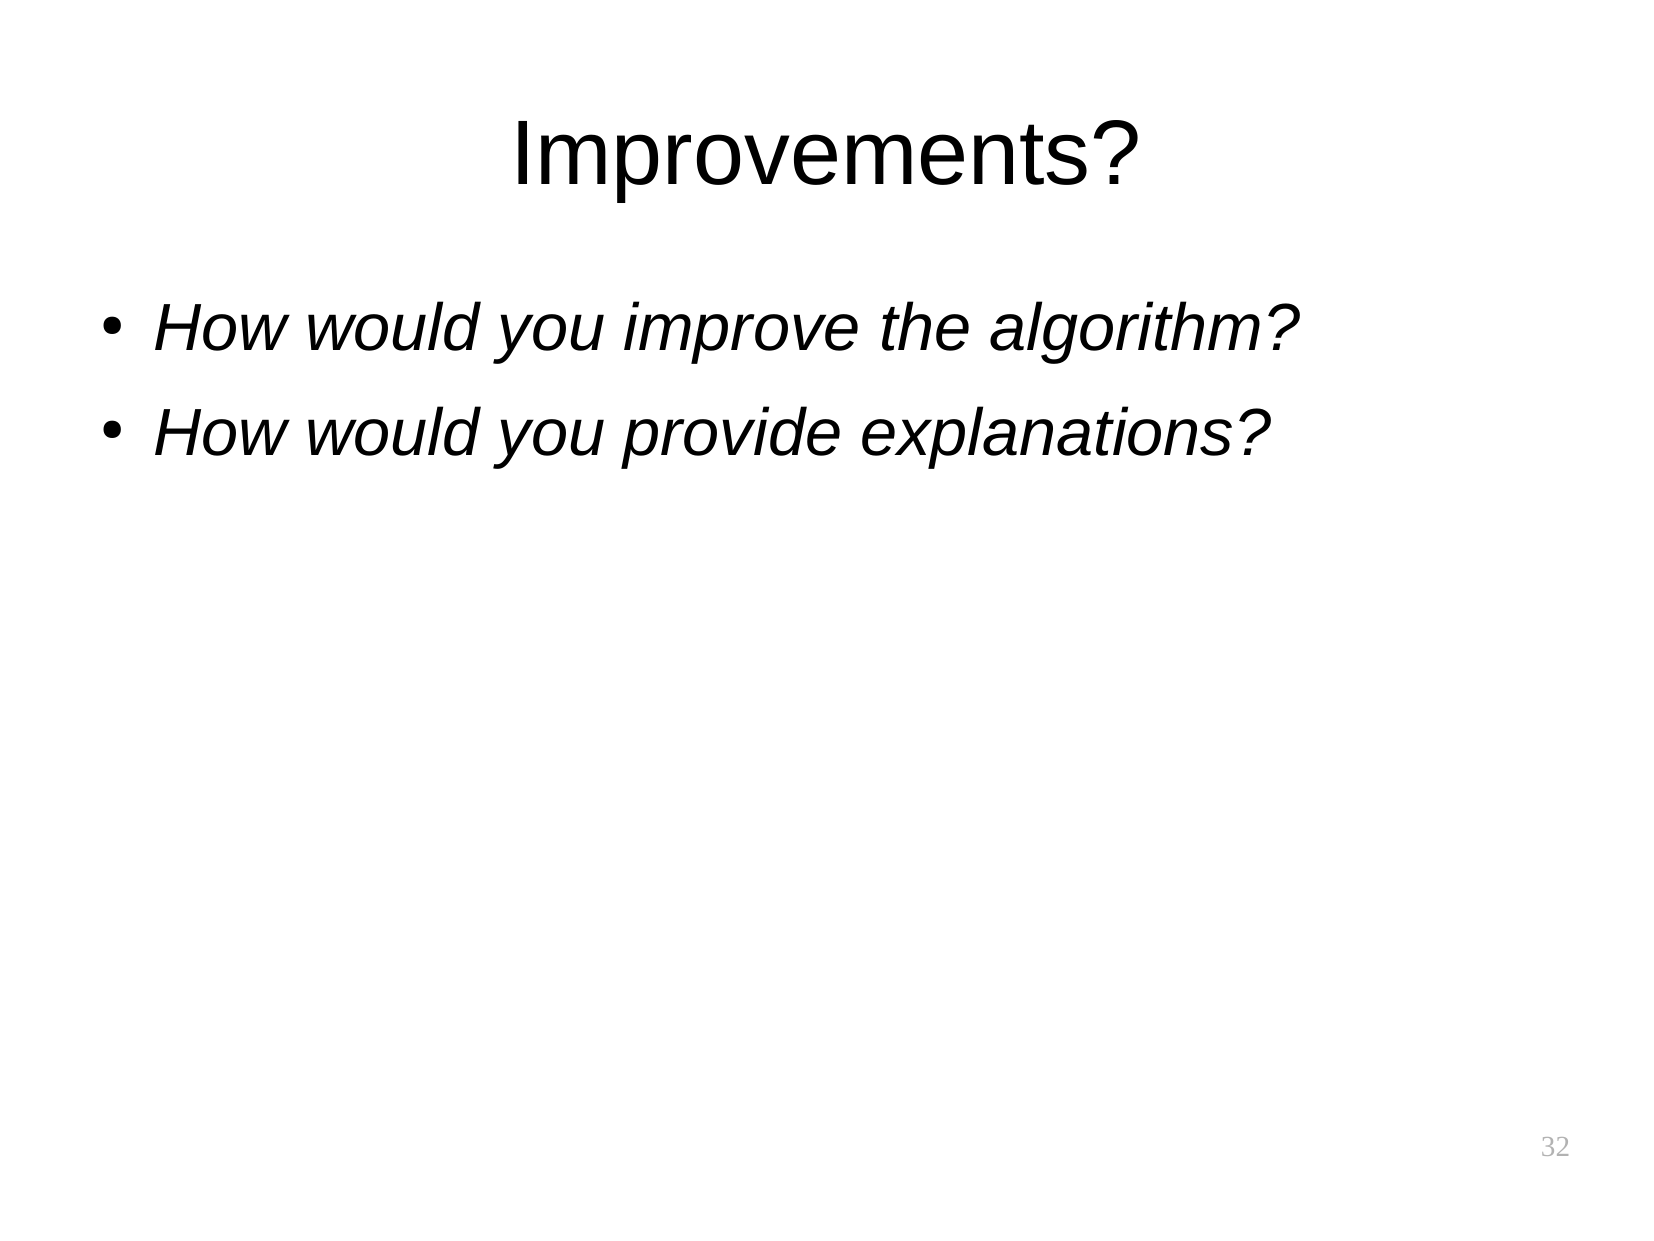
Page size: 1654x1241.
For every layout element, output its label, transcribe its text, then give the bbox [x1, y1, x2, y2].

title Improvements? [82, 49, 1571, 257]
list How would you improve the algorithm? How would you provide explanations? [82, 290, 1571, 1010]
